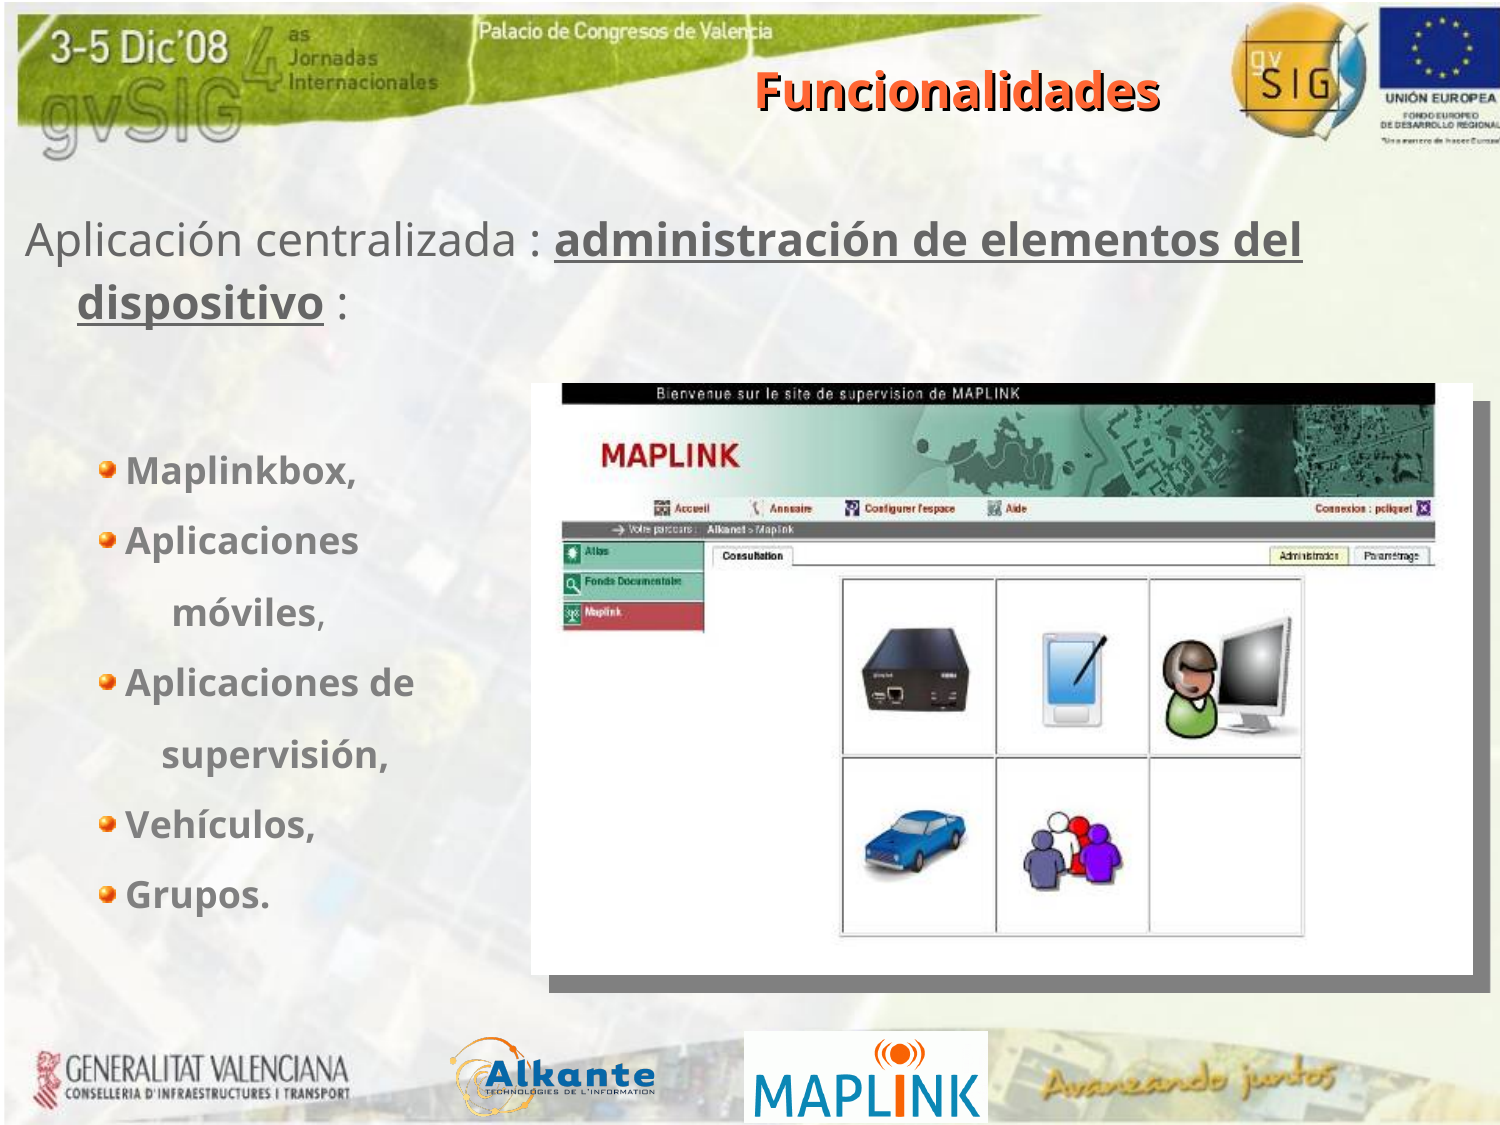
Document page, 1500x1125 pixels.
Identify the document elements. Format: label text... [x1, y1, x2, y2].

picture [4, 2, 1500, 1125]
title Funcionalidades [614, 59, 1300, 120]
list Aplicación centralizada : administración de elementos del dispositivo : Maplinkbox, Aplicaciones móviles, Aplicaciones de supervisión, Vehículos, Grupos. [24, 206, 1477, 1019]
